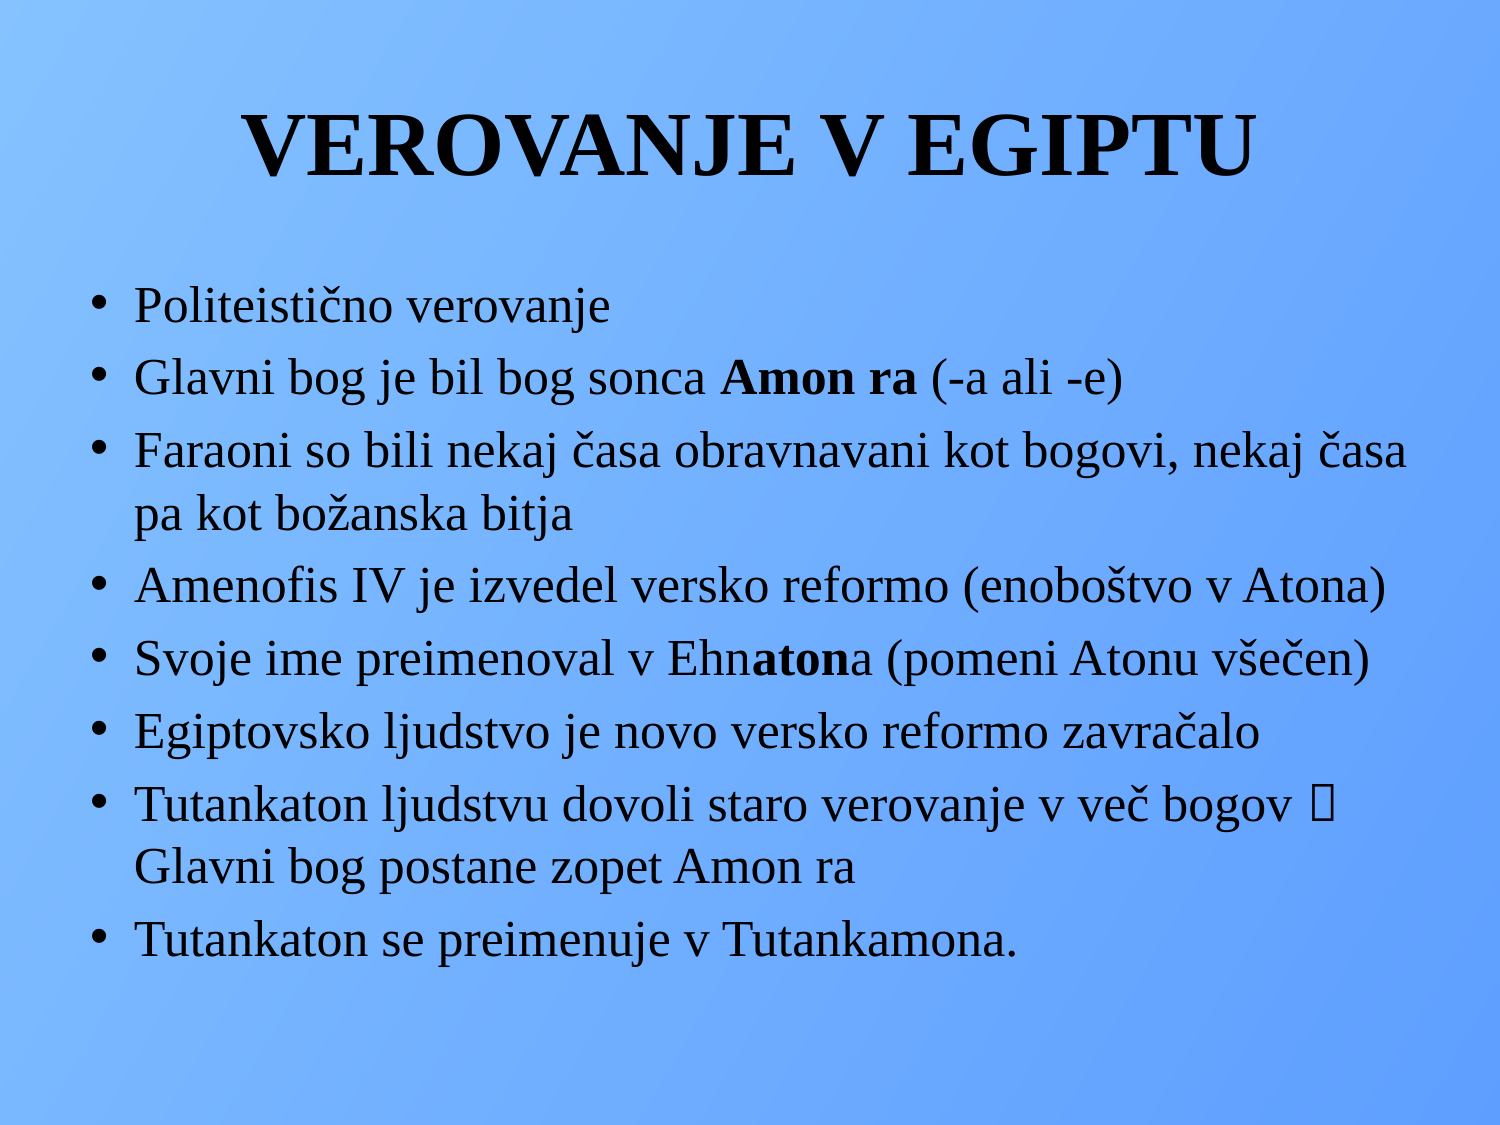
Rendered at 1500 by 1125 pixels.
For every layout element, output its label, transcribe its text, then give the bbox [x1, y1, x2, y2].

title verovanje v egiptu [75, 45, 1425, 233]
list Politeistično verovanje Glavni bog je bil bog sonca Amon ra (-a ali -e) Faraoni so bili nekaj časa obravnavani kot bogovi, nekaj časa pa kot božanska bitja Amenofis IV je izvedel versko reformo (enoboštvo v Atona) Svoje ime preimenoval v Ehnatona (pomeni Atonu všečen) Egiptovsko ljudstvo je novo versko reformo zavračalo Tutankaton ljudstvu dovoli staro verovanje v več bogov  Glavni bog postane zopet Amon ra Tutankaton se preimenuje v Tutankamona. [75, 262, 1425, 1005]
